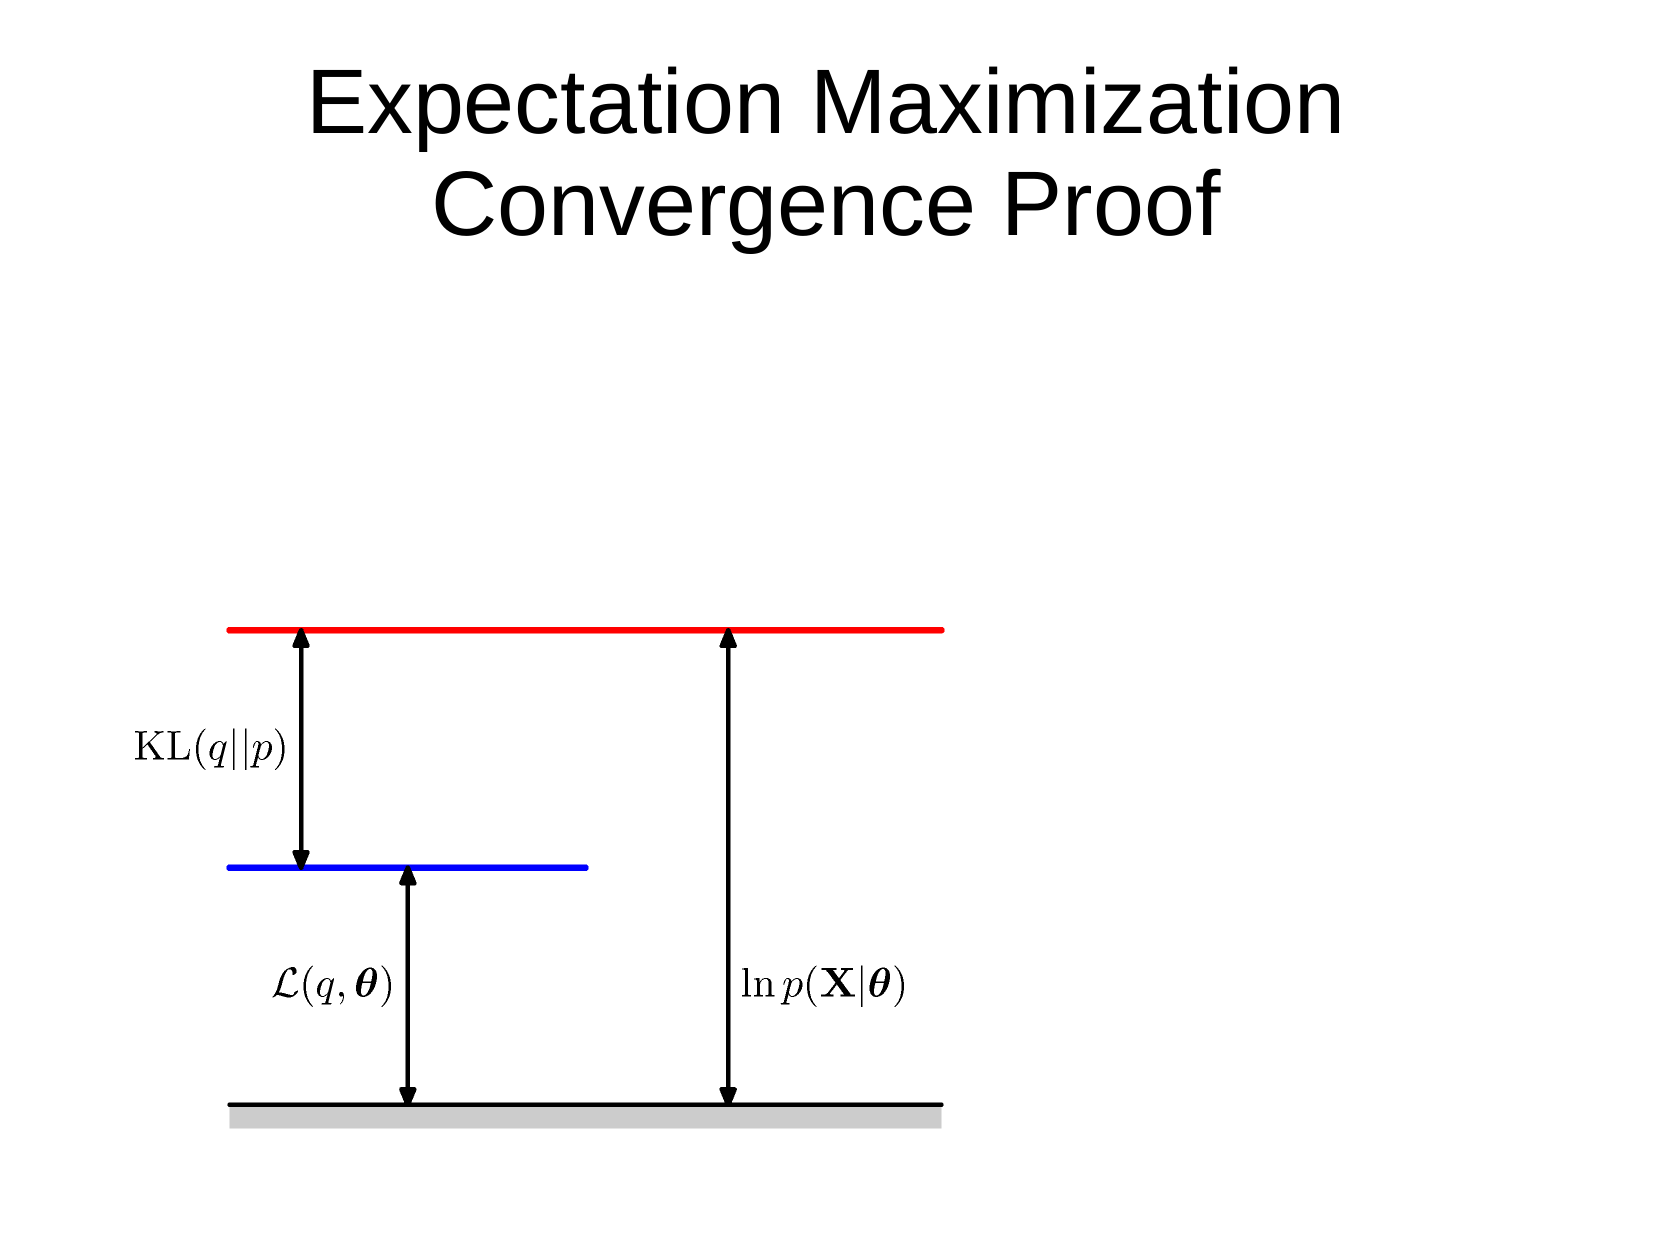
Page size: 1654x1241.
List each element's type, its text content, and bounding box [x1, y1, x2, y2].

picture [125, 623, 945, 1134]
title Expectation Maximization Convergence Proof [82, 49, 1571, 257]
